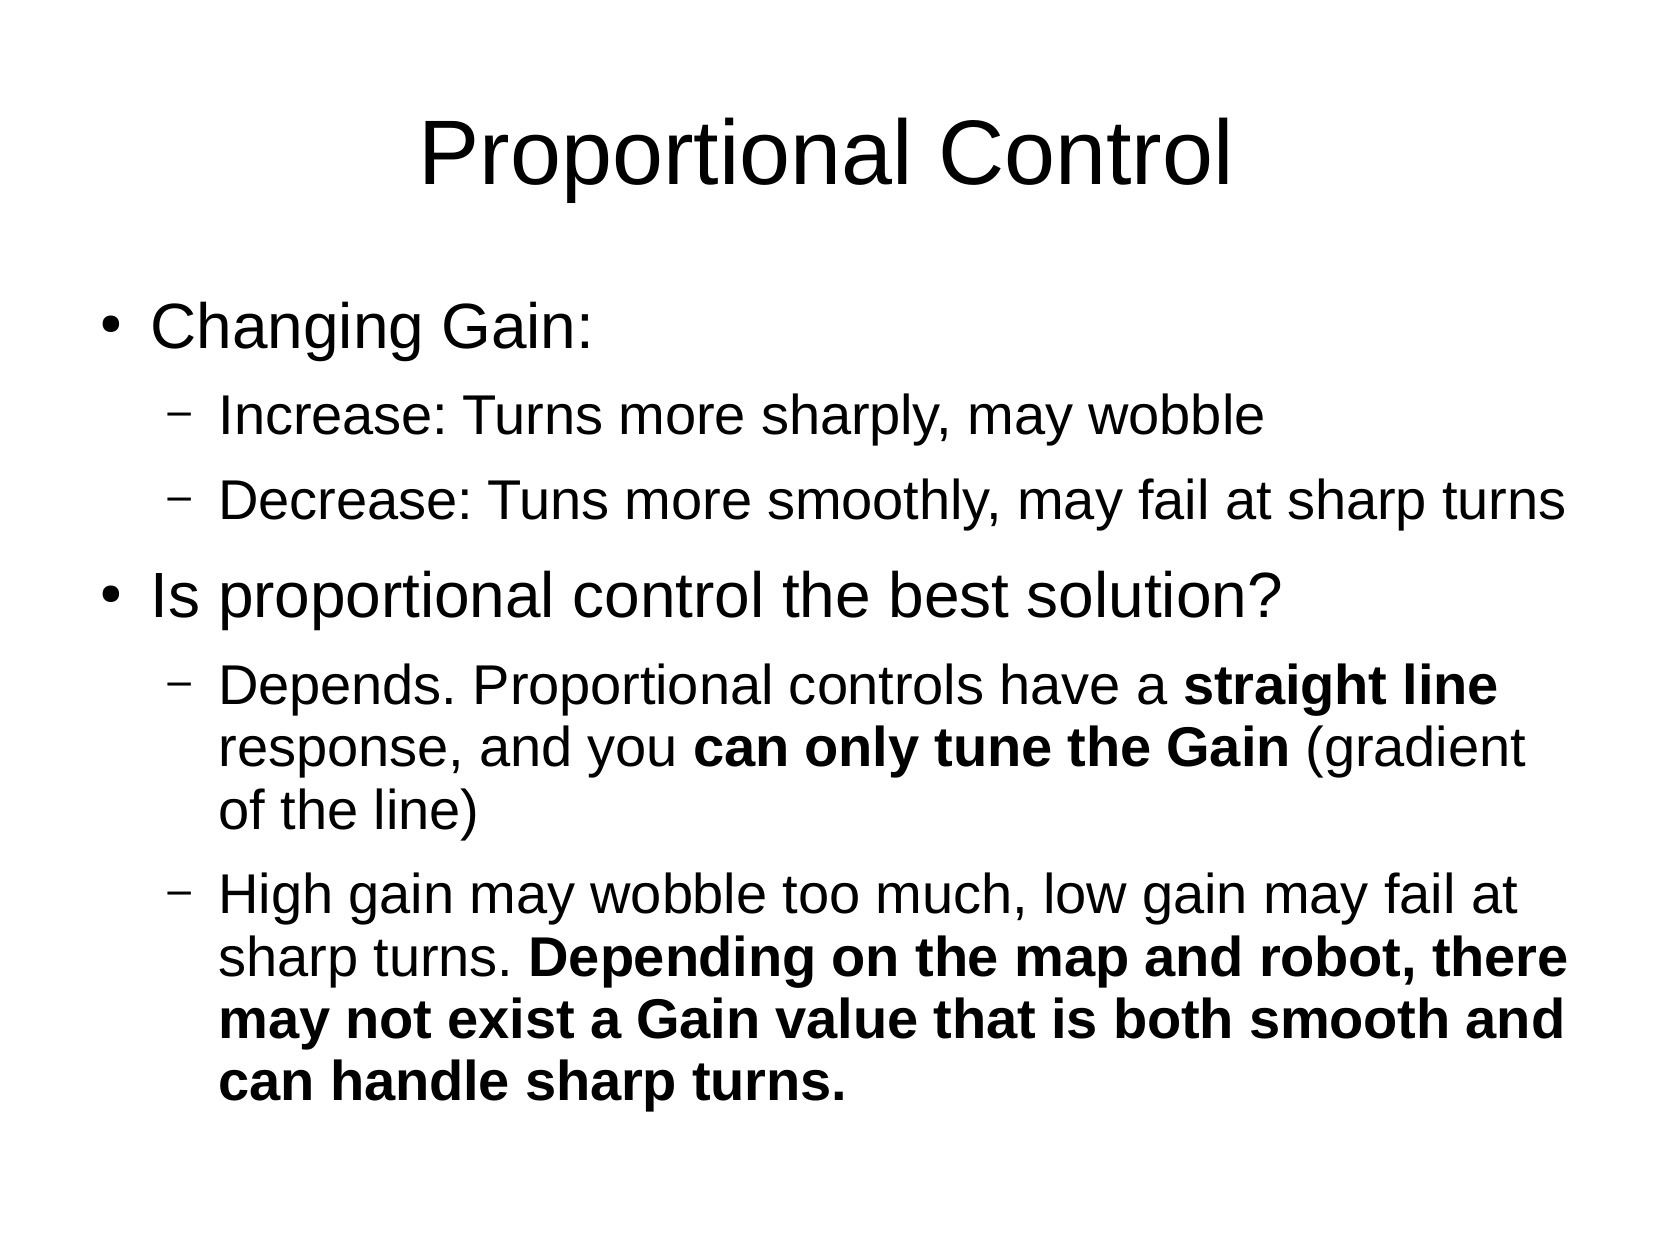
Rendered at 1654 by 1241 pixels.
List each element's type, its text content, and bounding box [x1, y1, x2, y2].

title Proportional Control [82, 49, 1571, 257]
list Changing Gain: Increase: Turns more sharply, may wobble Decrease: Tuns more smoothly, may fail at sharp turns Is proportional control the best solution? Depends. Proportional controls have a straight line response, and you can only tune the Gain (gradient of the line) High gain may wobble too much, low gain may fail at sharp turns. Depending on the map and robot, there may not exist a Gain value that is both smooth and can handle sharp turns. [82, 290, 1571, 1171]
